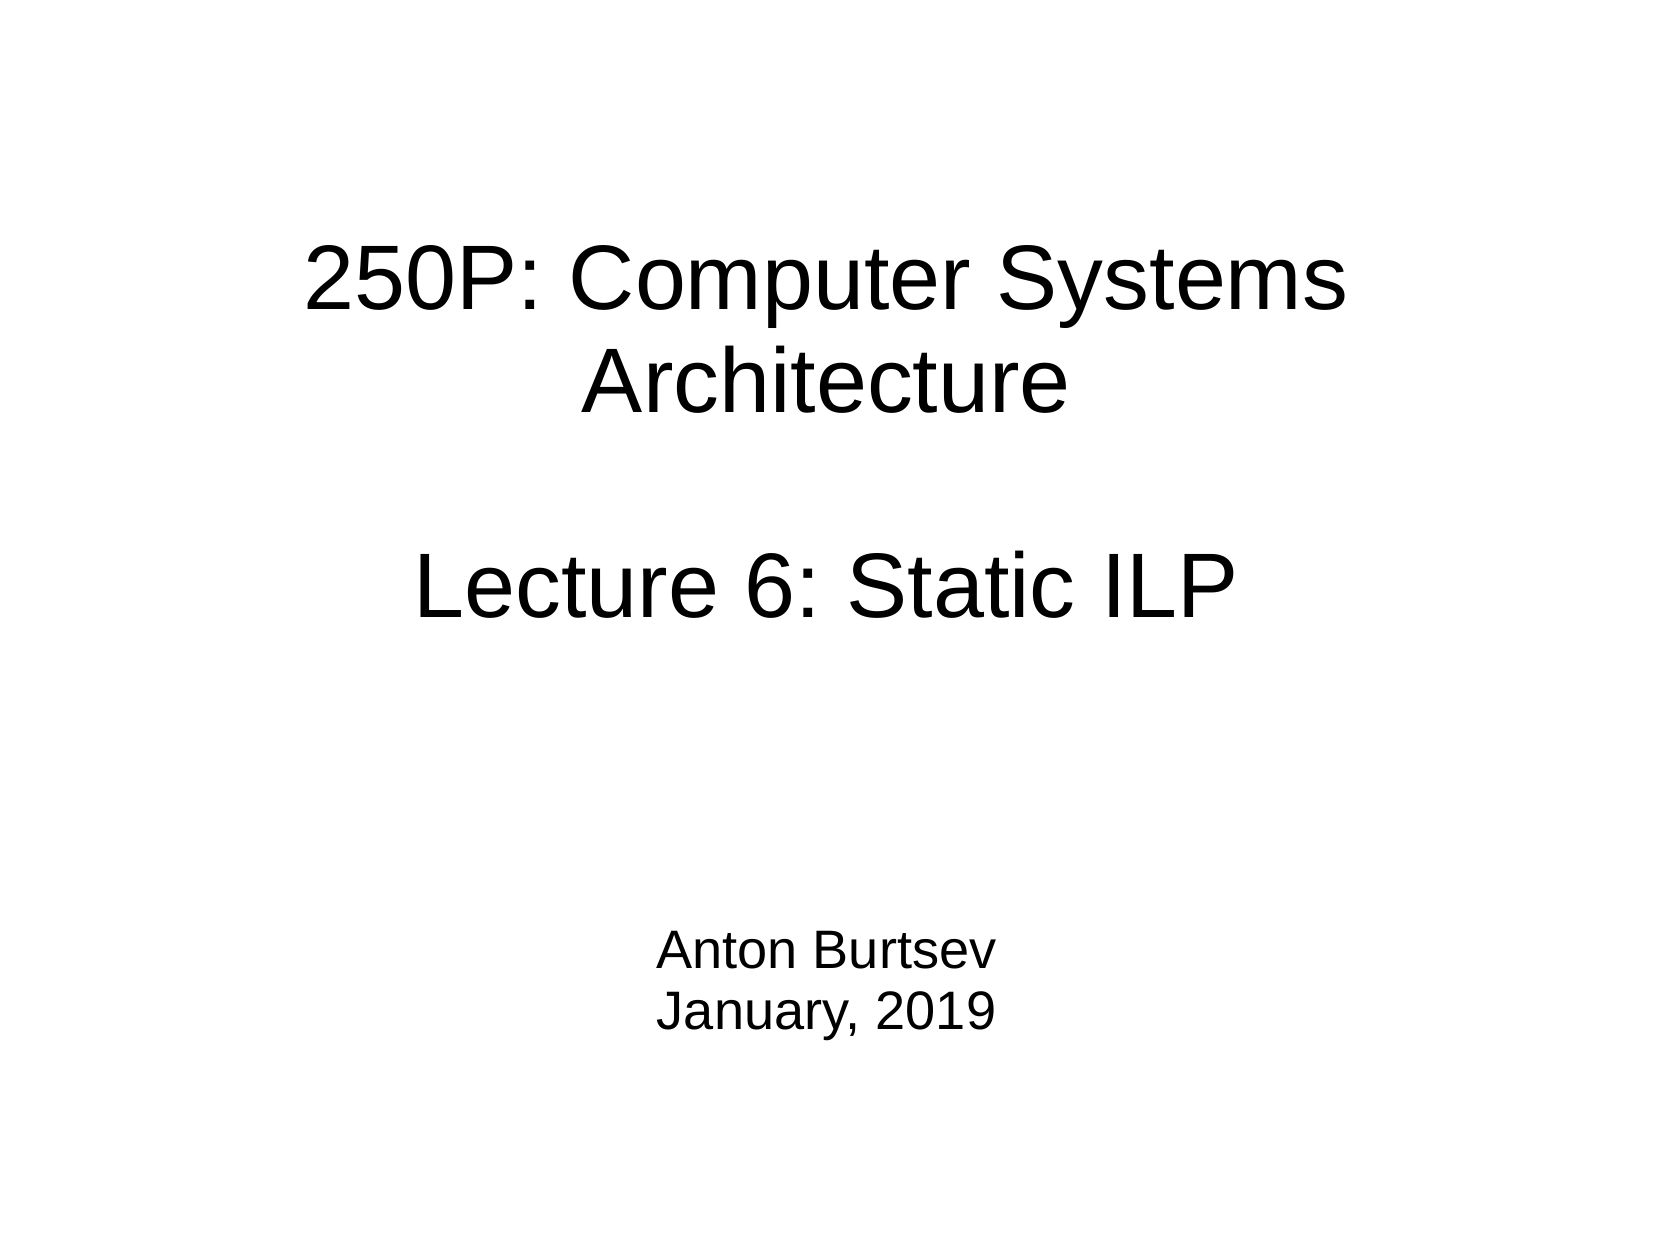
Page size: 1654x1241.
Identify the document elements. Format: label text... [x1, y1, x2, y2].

title 250P: Computer Systems Architecture Lecture 6: Static ILP [82, 113, 1571, 637]
subtitle Anton Burtsev January, 2019 [82, 637, 1571, 1109]
